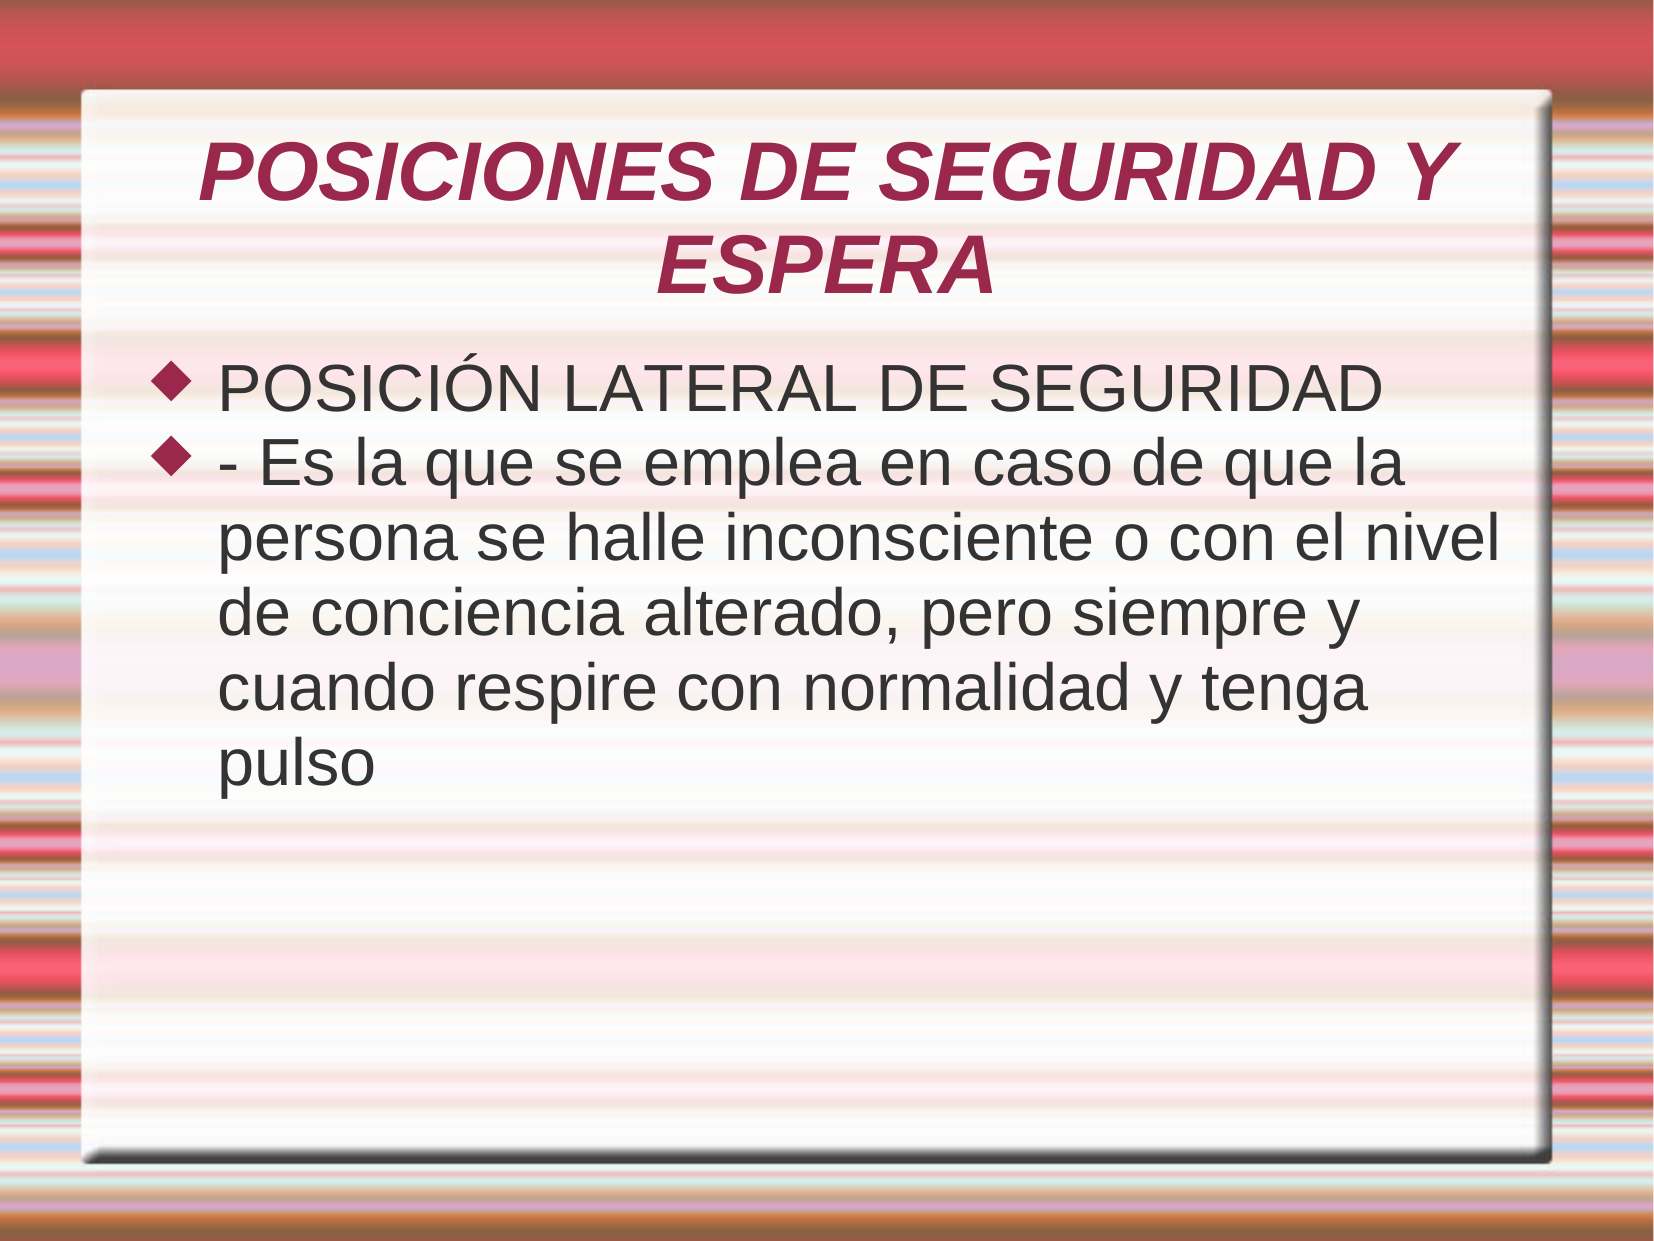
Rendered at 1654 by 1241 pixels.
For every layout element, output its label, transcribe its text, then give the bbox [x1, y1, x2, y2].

list POSICIÓN LATERAL DE SEGURIDAD - Es la que se emplea en caso de que la persona se halle inconsciente o con el nivel de conciencia alterado, pero siempre y cuando respire con normalidad y tenga pulso [134, 350, 1516, 1132]
picture [0, 0, 1654, 1241]
title POSICIONES DE SEGURIDAD Y ESPERA [121, 114, 1534, 322]
